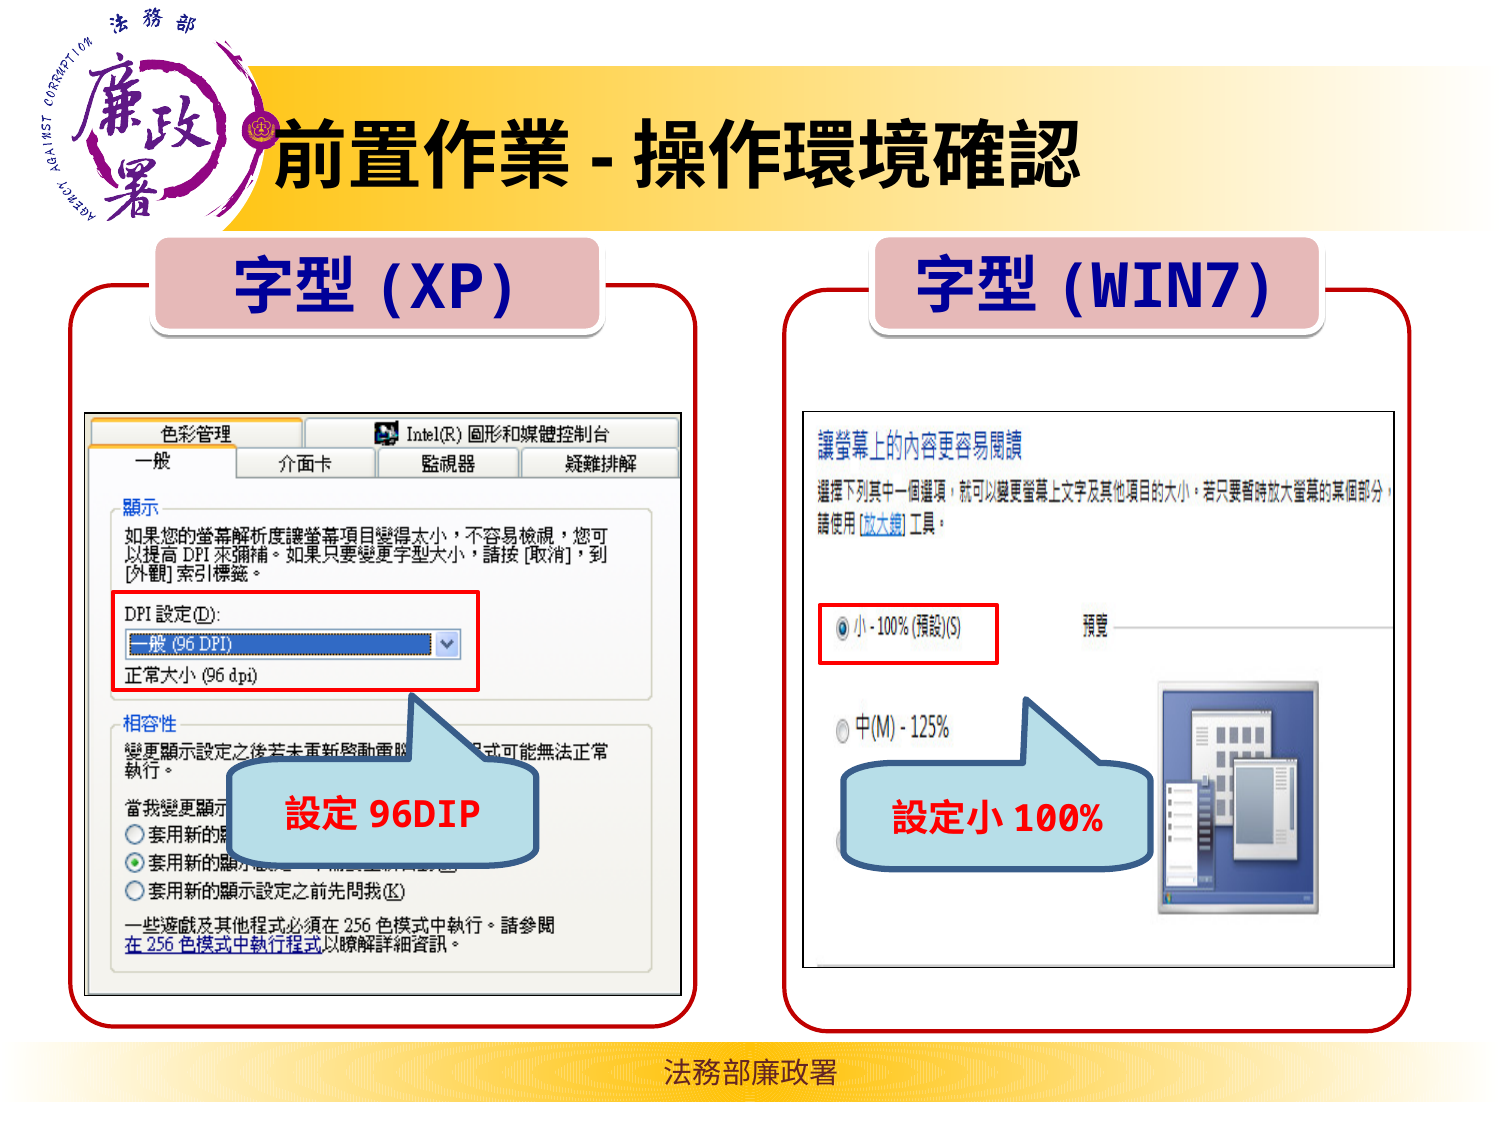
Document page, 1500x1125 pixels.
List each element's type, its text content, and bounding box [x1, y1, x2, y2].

text_box 字型(XP) [152, 234, 603, 332]
text_box 字型(WIN7) [871, 234, 1322, 332]
title 前置作業-操作環境確認 [257, 70, 1426, 235]
text_box 文字 [70, 285, 696, 1027]
picture [803, 412, 1394, 967]
text_box 設定96DIP [229, 695, 537, 866]
picture [85, 413, 681, 995]
text_box 文字 [784, 289, 1410, 1032]
text_box 法務部廉政署 [513, 1046, 989, 1107]
text_box 設定小100% [843, 699, 1151, 870]
